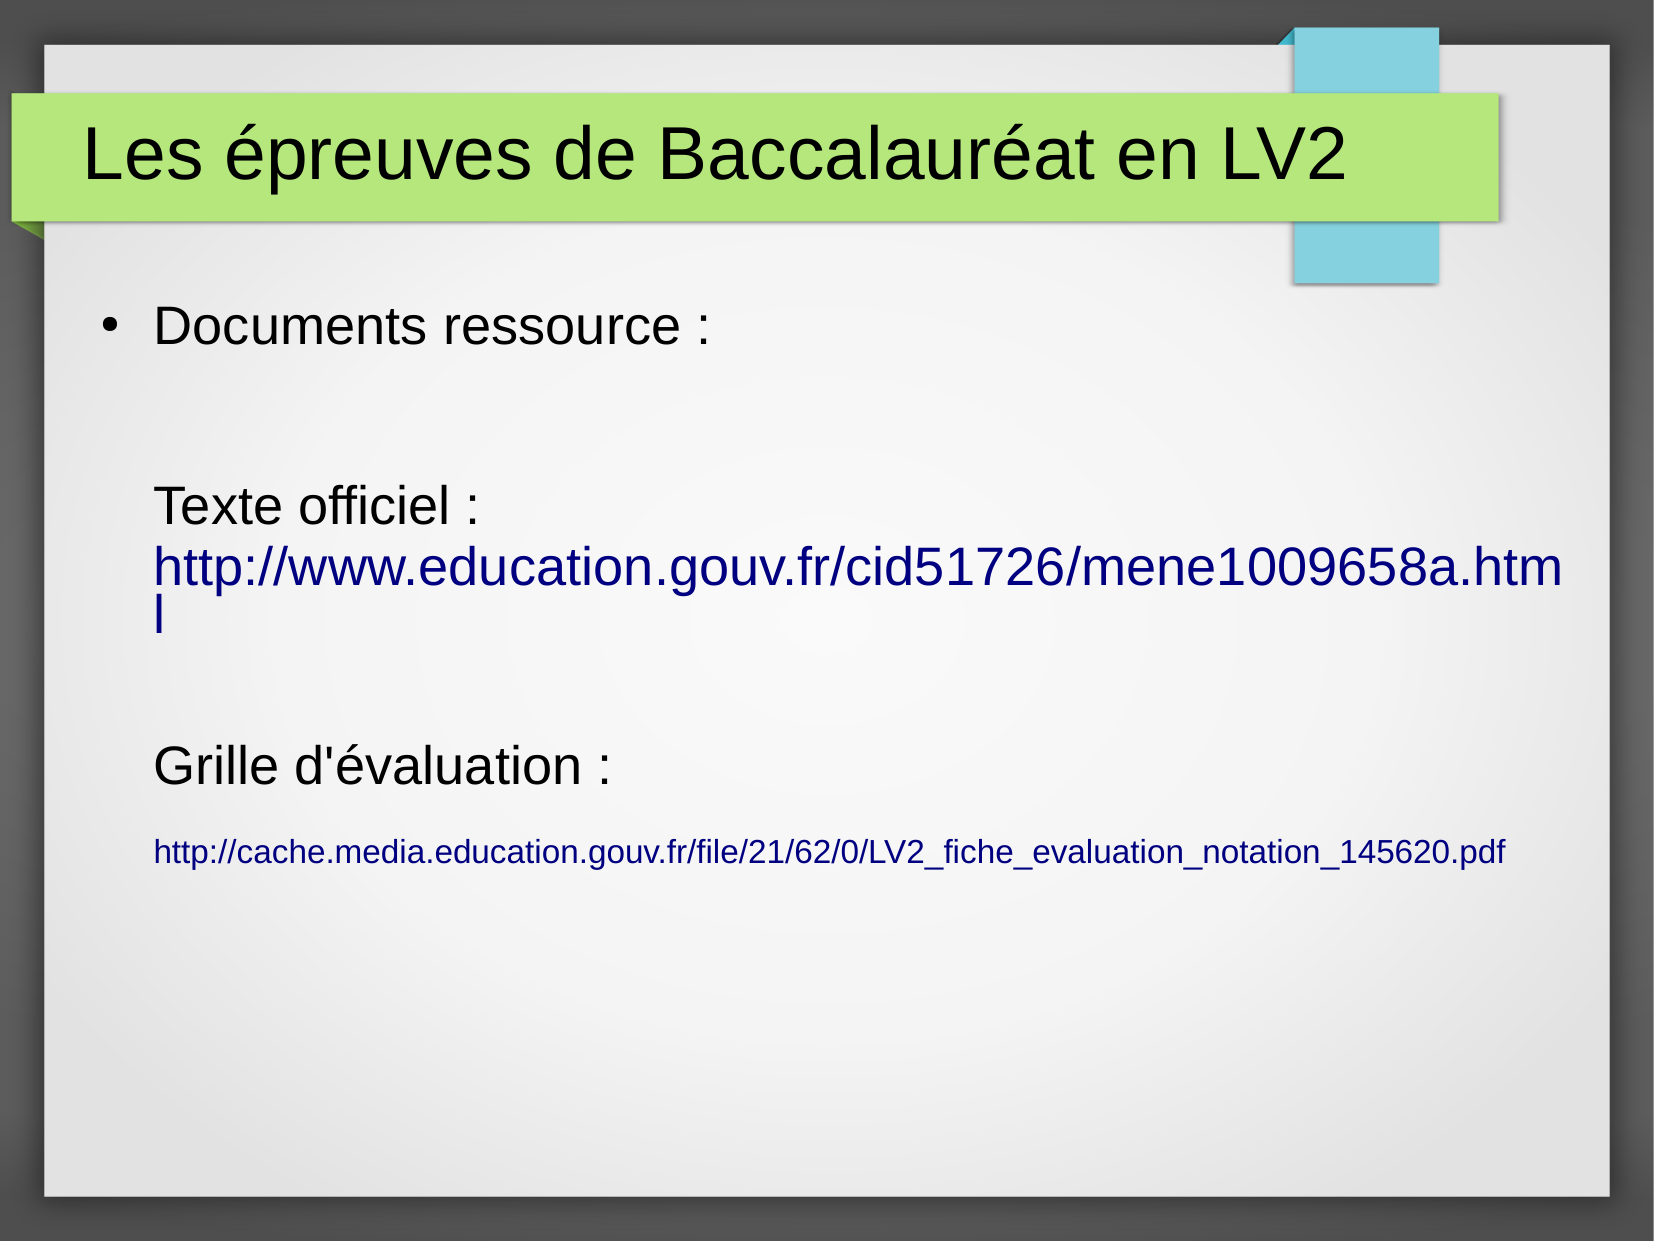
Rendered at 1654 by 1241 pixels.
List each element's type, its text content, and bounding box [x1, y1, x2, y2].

picture [0, 0, 1654, 1241]
title Les épreuves de Baccalauréat en LV2 [82, 111, 1394, 196]
list Documents ressource : Texte officiel : http://www.education.gouv.fr/cid51726/mene1009658a.html Grille d'évaluation : http://cache.media.education.gouv.fr/file/21/62/0/LV2_fiche_evaluation_notation_145620.pdf [82, 295, 1571, 1015]
